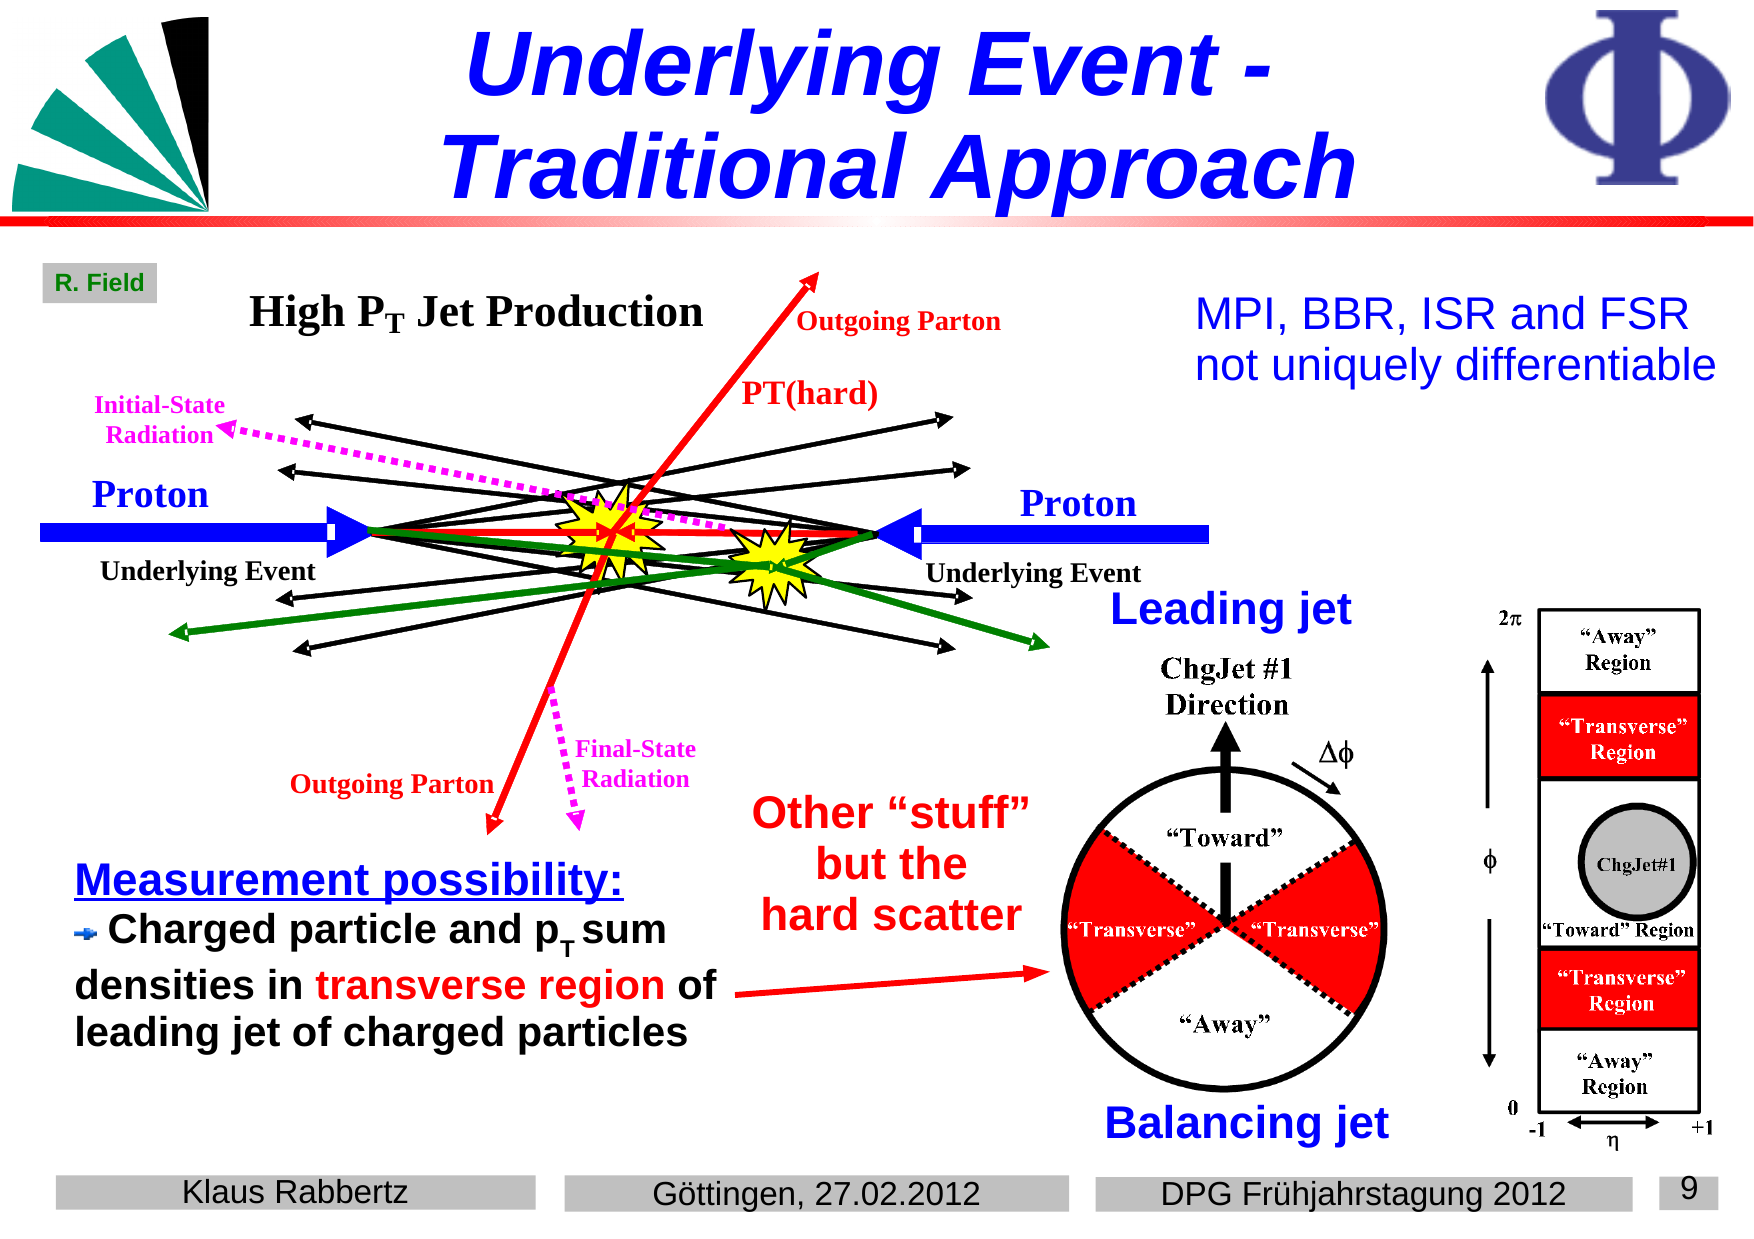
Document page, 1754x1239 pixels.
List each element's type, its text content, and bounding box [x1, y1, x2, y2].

text_box R. Field [42, 263, 157, 304]
title Underlying Event - Traditional Approach [222, 11, 1516, 219]
picture [1059, 606, 1714, 1153]
text_box Measurement possibility: Charged particle and pT sum densities in transverse region of leading jet of charged particles [62, 848, 732, 1062]
text_box Leading jet [1098, 577, 1365, 641]
text_box MPI, BBR, ISR and FSR not uniquely differentiable [1182, 281, 1730, 397]
picture [1545, 10, 1731, 185]
chart [23, 259, 1216, 847]
text_box Balancing jet [1092, 1091, 1402, 1155]
picture [12, 17, 209, 214]
text_box Other “stuff” but the hard scatter [739, 780, 1044, 947]
